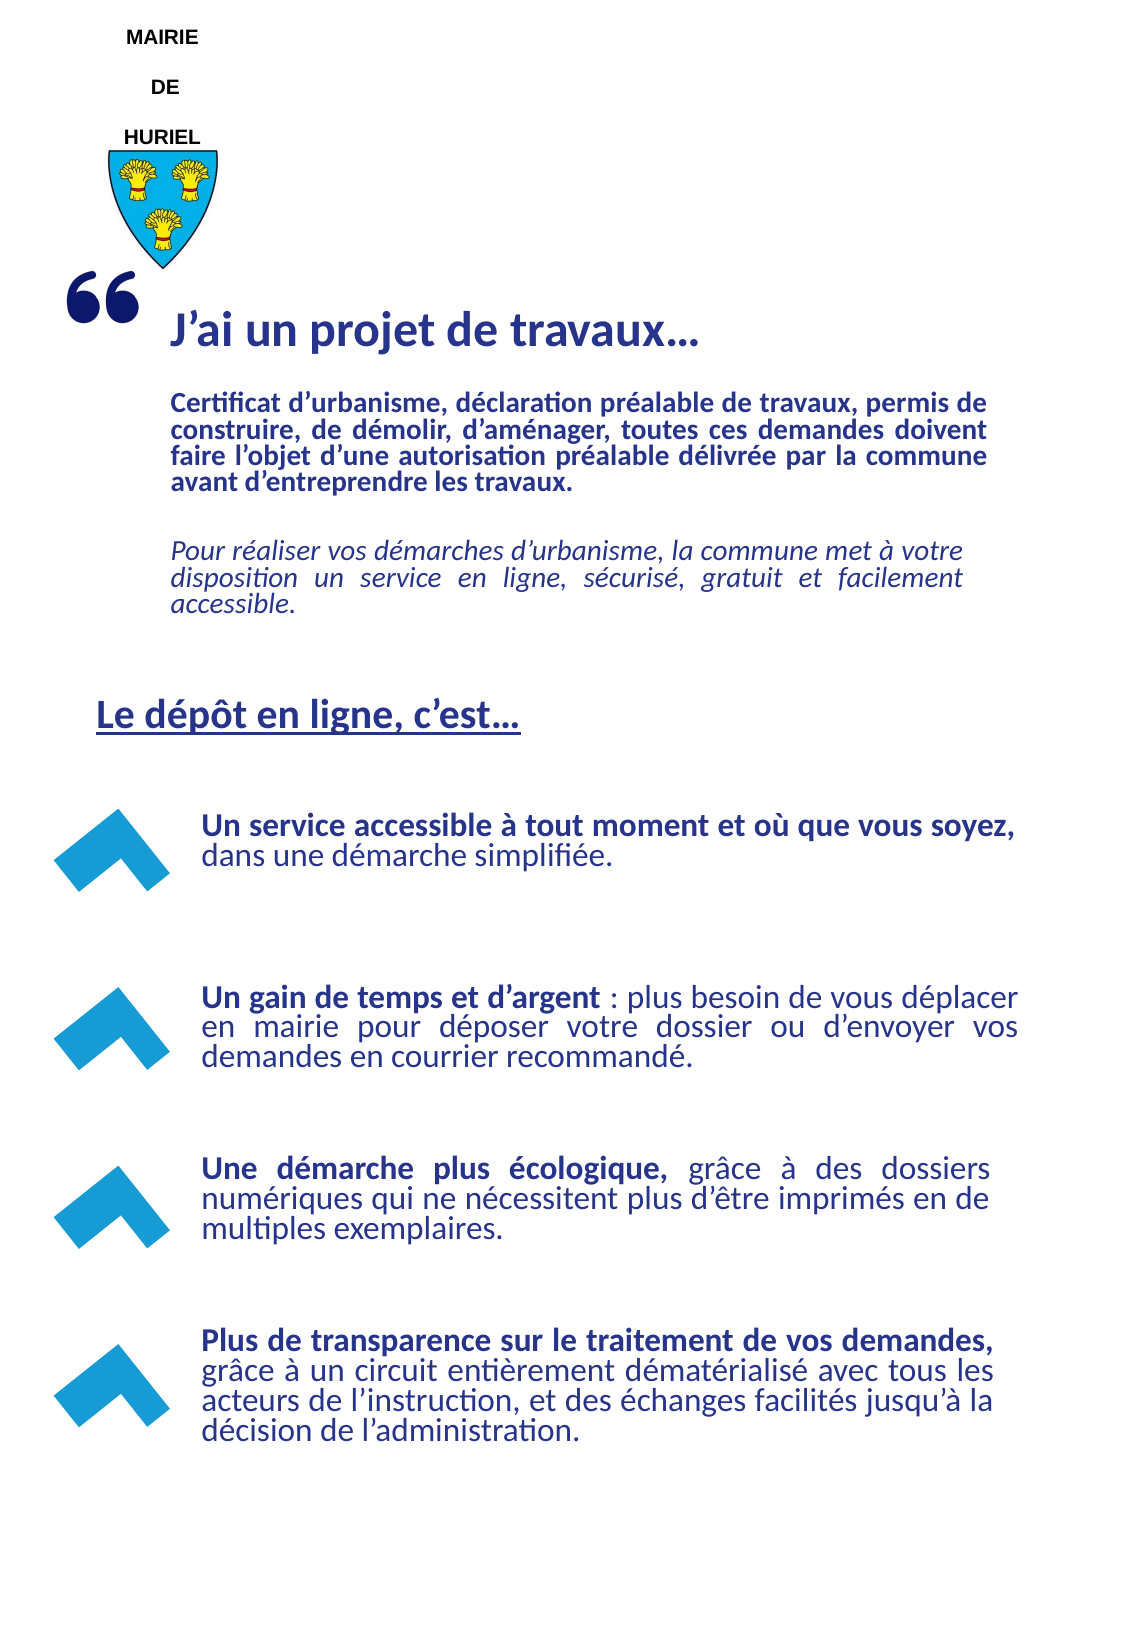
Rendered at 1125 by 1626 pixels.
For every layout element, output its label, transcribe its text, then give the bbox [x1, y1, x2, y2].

picture [120, 160, 157, 201]
text_box J’ai un projet de travaux… [155, 258, 1035, 391]
text_box [53, 987, 170, 1071]
picture [66, 158, 221, 333]
text_box Le dépôt en ligne, c’est… [71, 643, 1054, 793]
text_box [53, 808, 170, 892]
text_box Pour réaliser vos démarches d’urbanisme, la commune met à votre disposition un service en ligne, sécurisé, gratuit et facilement accessible. [155, 539, 1035, 643]
text_box Plus de transparence sur le traitement de vos demandes, grâce à un circuit entièrement dématérialisé avec tous les acteurs de l’instruction, et des échanges facilités jusqu’à la décision de l’administration. [186, 1327, 1054, 1478]
text_box [53, 1344, 170, 1428]
text_box Un service accessible à tout moment et où que vous soyez, dans une démarche simplifiée. [186, 812, 1054, 962]
text_box Un gain de temps et d’argent : plus besoin de vous déplacer en mairie pour déposer votre dossier ou d’envoyer vos demandes en courrier recommandé. [186, 984, 1054, 1134]
text_box Certificat d’urbanisme, déclaration préalable de travaux, permis de construire, de démolir, d’aménager, toutes ces demandes doivent faire l’objet d’une autorisation préalable délivrée par la commune avant d’entreprendre les travaux. [155, 391, 1035, 539]
text_box MAIRIE DE HURIEL [66, 16, 259, 158]
picture [172, 160, 209, 201]
picture [145, 209, 182, 250]
text_box Une démarche plus écologique, grâce à des dossiers numériques qui ne nécessitent plus d’être imprimés en de multiples exemplaires. [186, 1156, 1054, 1306]
text_box [53, 1165, 170, 1249]
